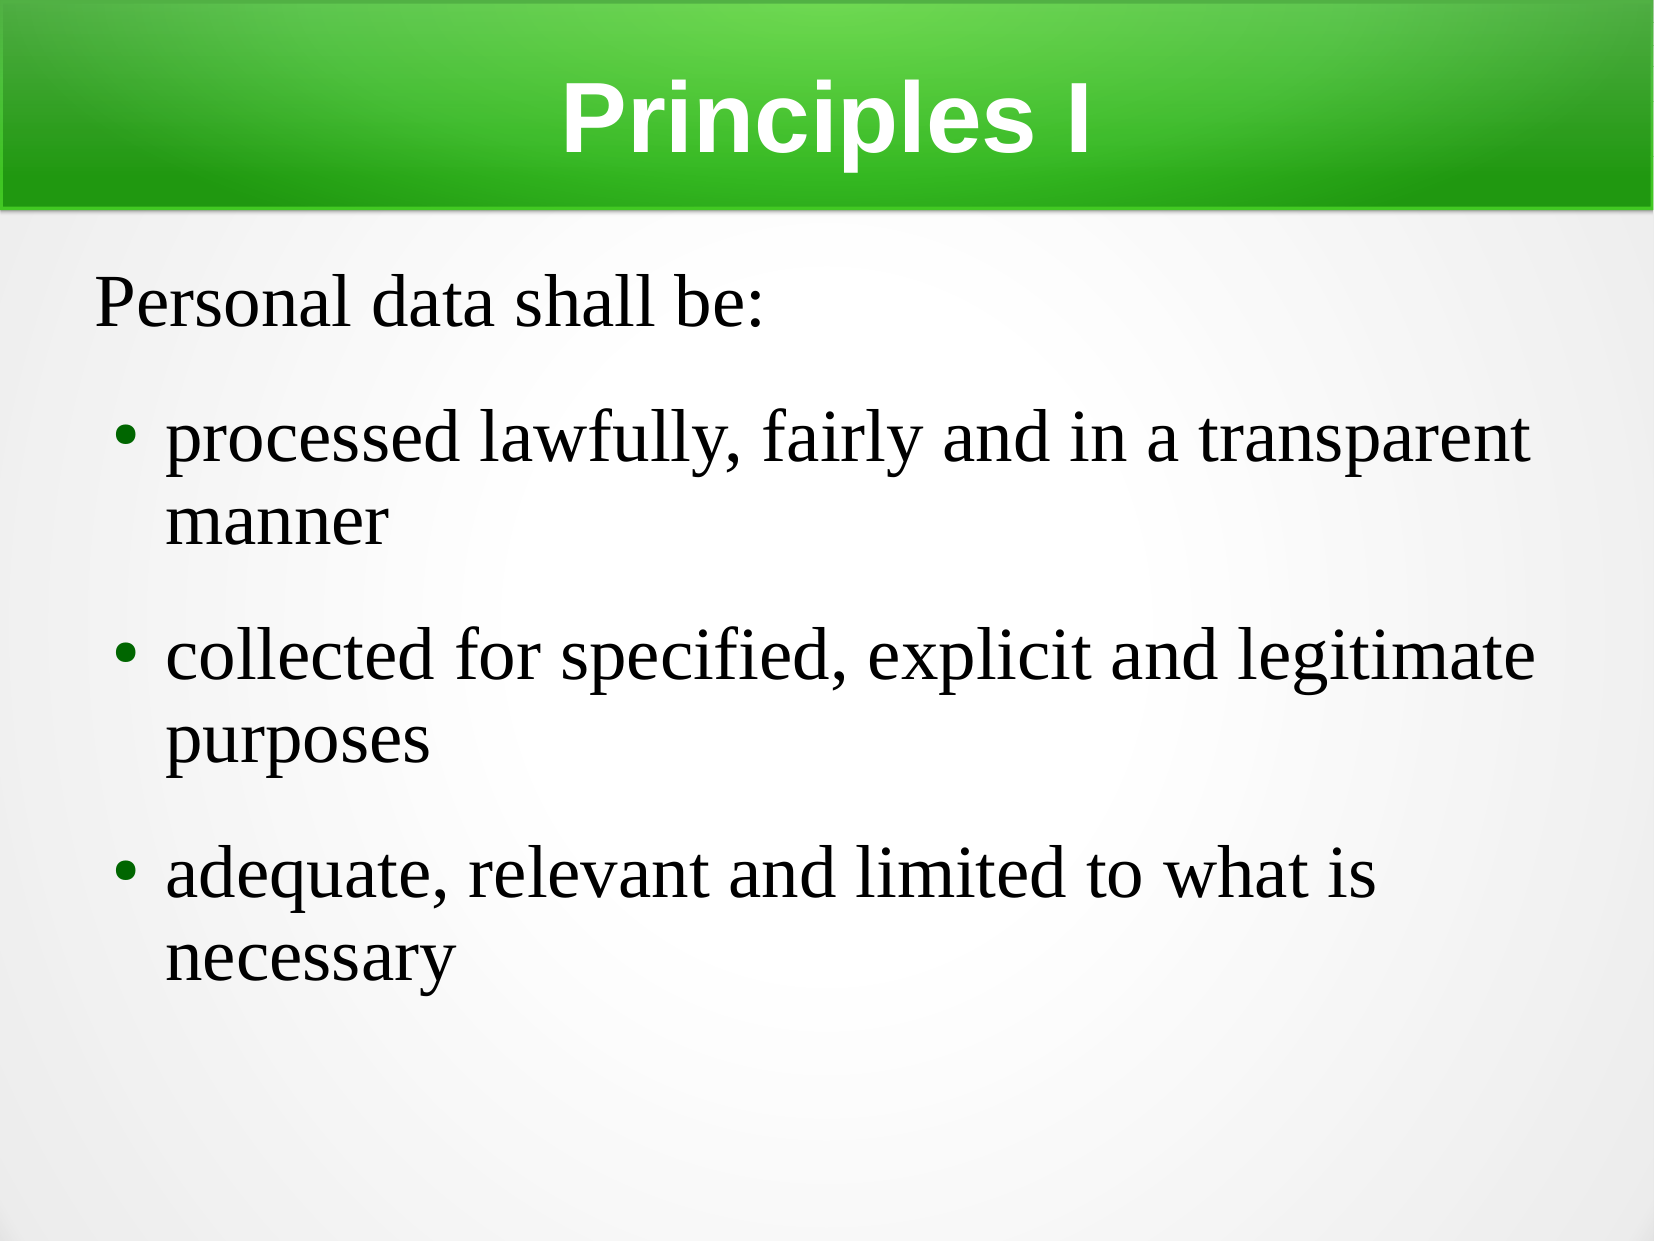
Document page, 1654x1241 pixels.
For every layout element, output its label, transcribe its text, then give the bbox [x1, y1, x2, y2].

list Personal data shall be: processed lawfully, fairly and in a transparent manner collected for specified, explicit and legitimate purposes adequate, relevant and limited to what is necessary [94, 259, 1583, 1170]
title Principles I [82, 46, 1571, 190]
